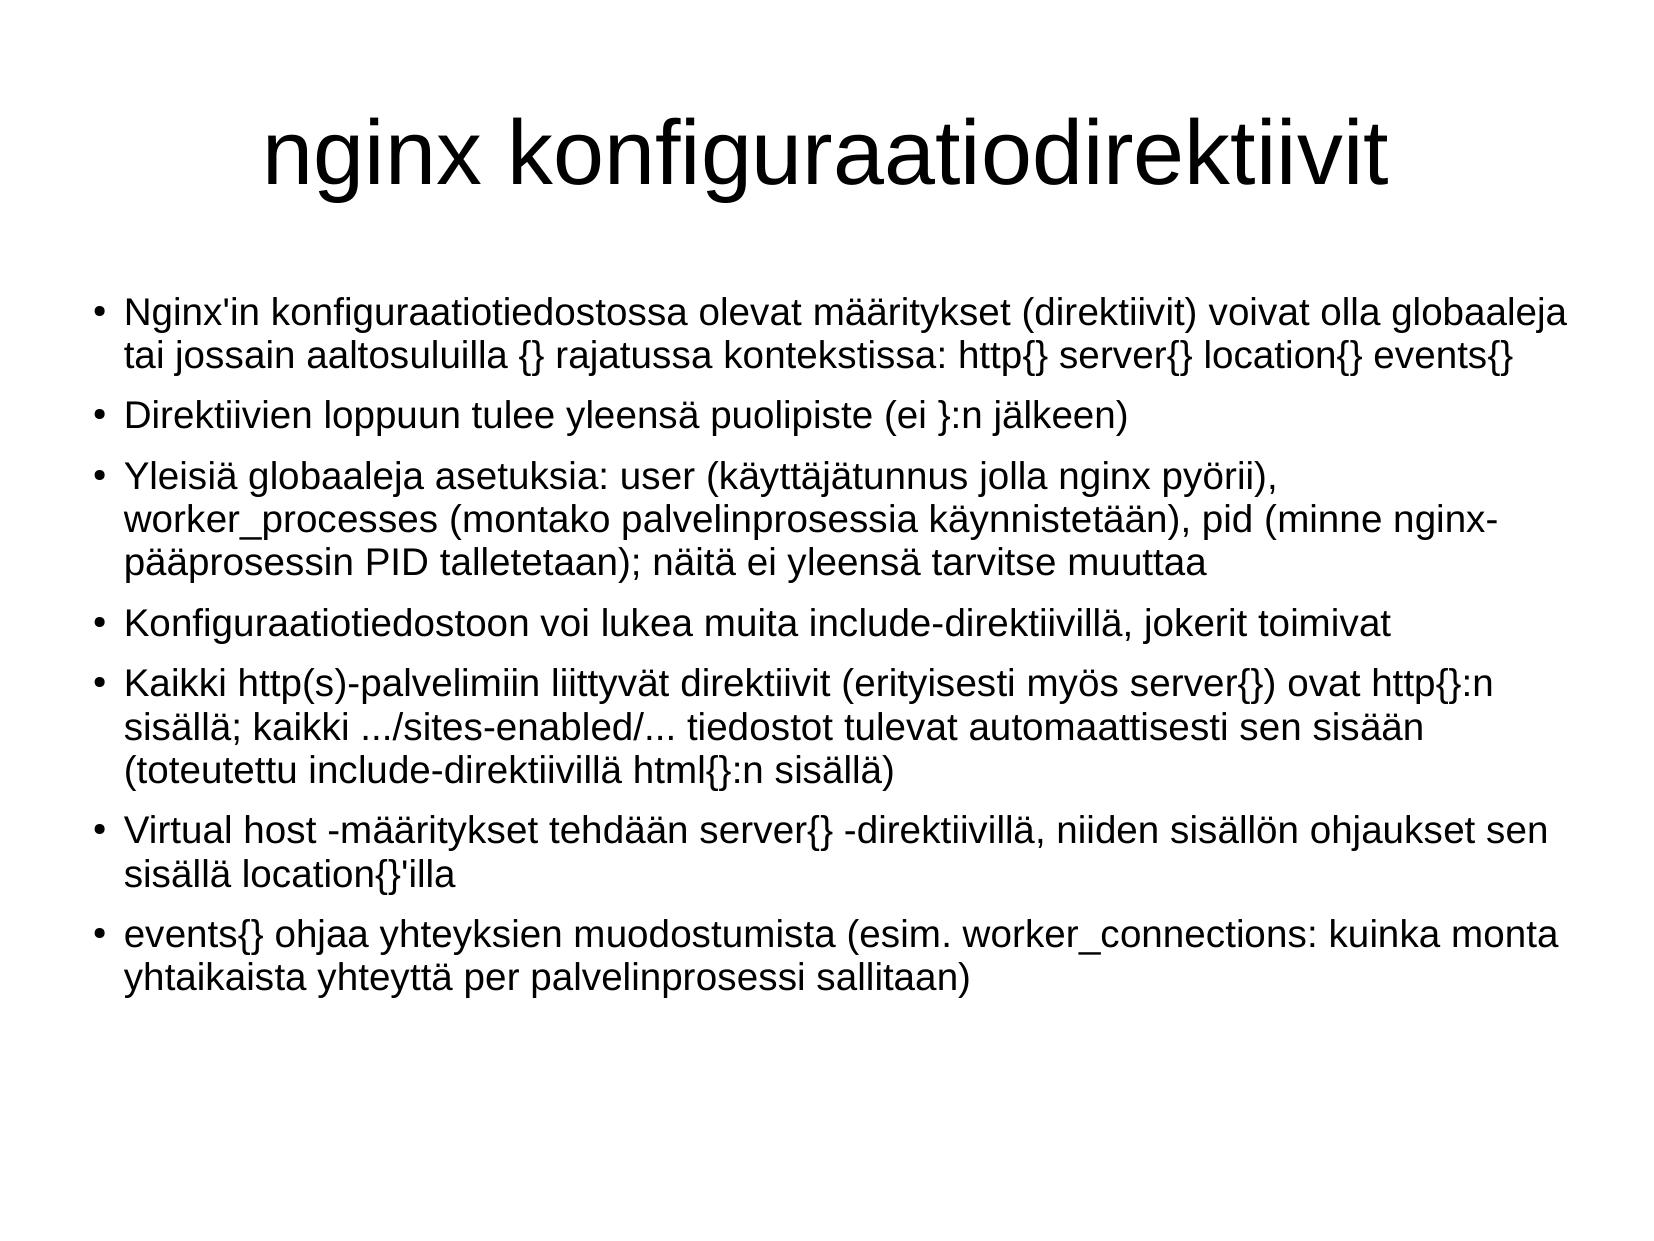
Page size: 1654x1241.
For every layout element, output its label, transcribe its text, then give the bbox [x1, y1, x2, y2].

list Nginx'in konfiguraatiotiedostossa olevat määritykset (direktiivit) voivat olla globaaleja tai jossain aaltosuluilla {} rajatussa kontekstissa: http{} server{} location{} events{} Direktiivien loppuun tulee yleensä puolipiste (ei }:n jälkeen) Yleisiä globaaleja asetuksia: user (käyttäjätunnus jolla nginx pyörii), worker_processes (montako palvelinprosessia käynnistetään), pid (minne nginx-pääprosessin PID talletetaan); näitä ei yleensä tarvitse muuttaa Konfiguraatiotiedostoon voi lukea muita include-direktiivillä, jokerit toimivat Kaikki http(s)-palvelimiin liittyvät direktiivit (erityisesti myös server{}) ovat http{}:n sisällä; kaikki .../sites-enabled/... tiedostot tulevat automaattisesti sen sisään (toteutettu include-direktiivillä html{}:n sisällä) Virtual host -määritykset tehdään server{} -direktiivillä, niiden sisällön ohjaukset sen sisällä location{}'illa events{} ohjaa yhteyksien muodostumista (esim. worker_connections: kuinka monta yhtaikaista yhteyttä per palvelinprosessi sallitaan) [82, 290, 1571, 1010]
title nginx konfiguraatiodirektiivit [82, 49, 1571, 257]
